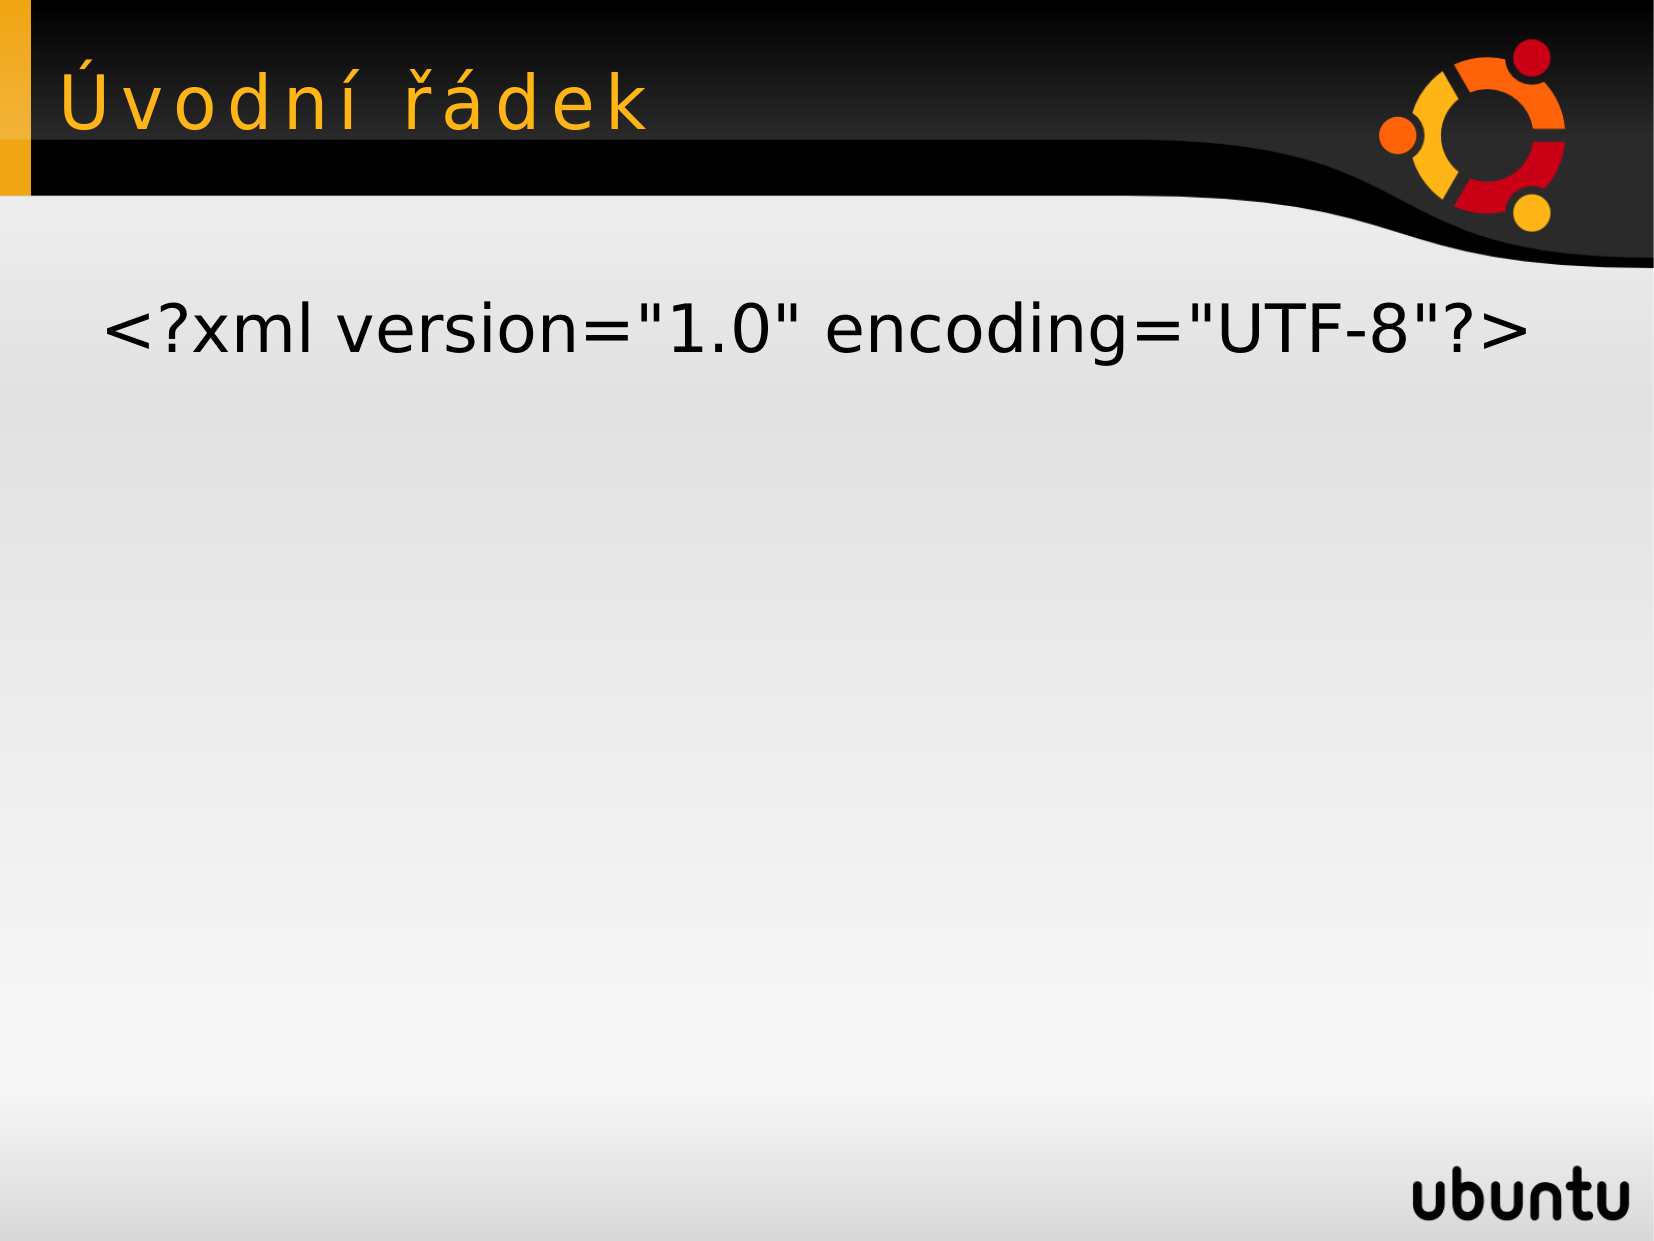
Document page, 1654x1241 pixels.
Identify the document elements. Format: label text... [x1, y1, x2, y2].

title Úvodní řádek [59, 29, 1270, 178]
list <?xml version="1.0" encoding="UTF-8"?> [82, 290, 1571, 1109]
picture [0, 0, 1654, 1241]
